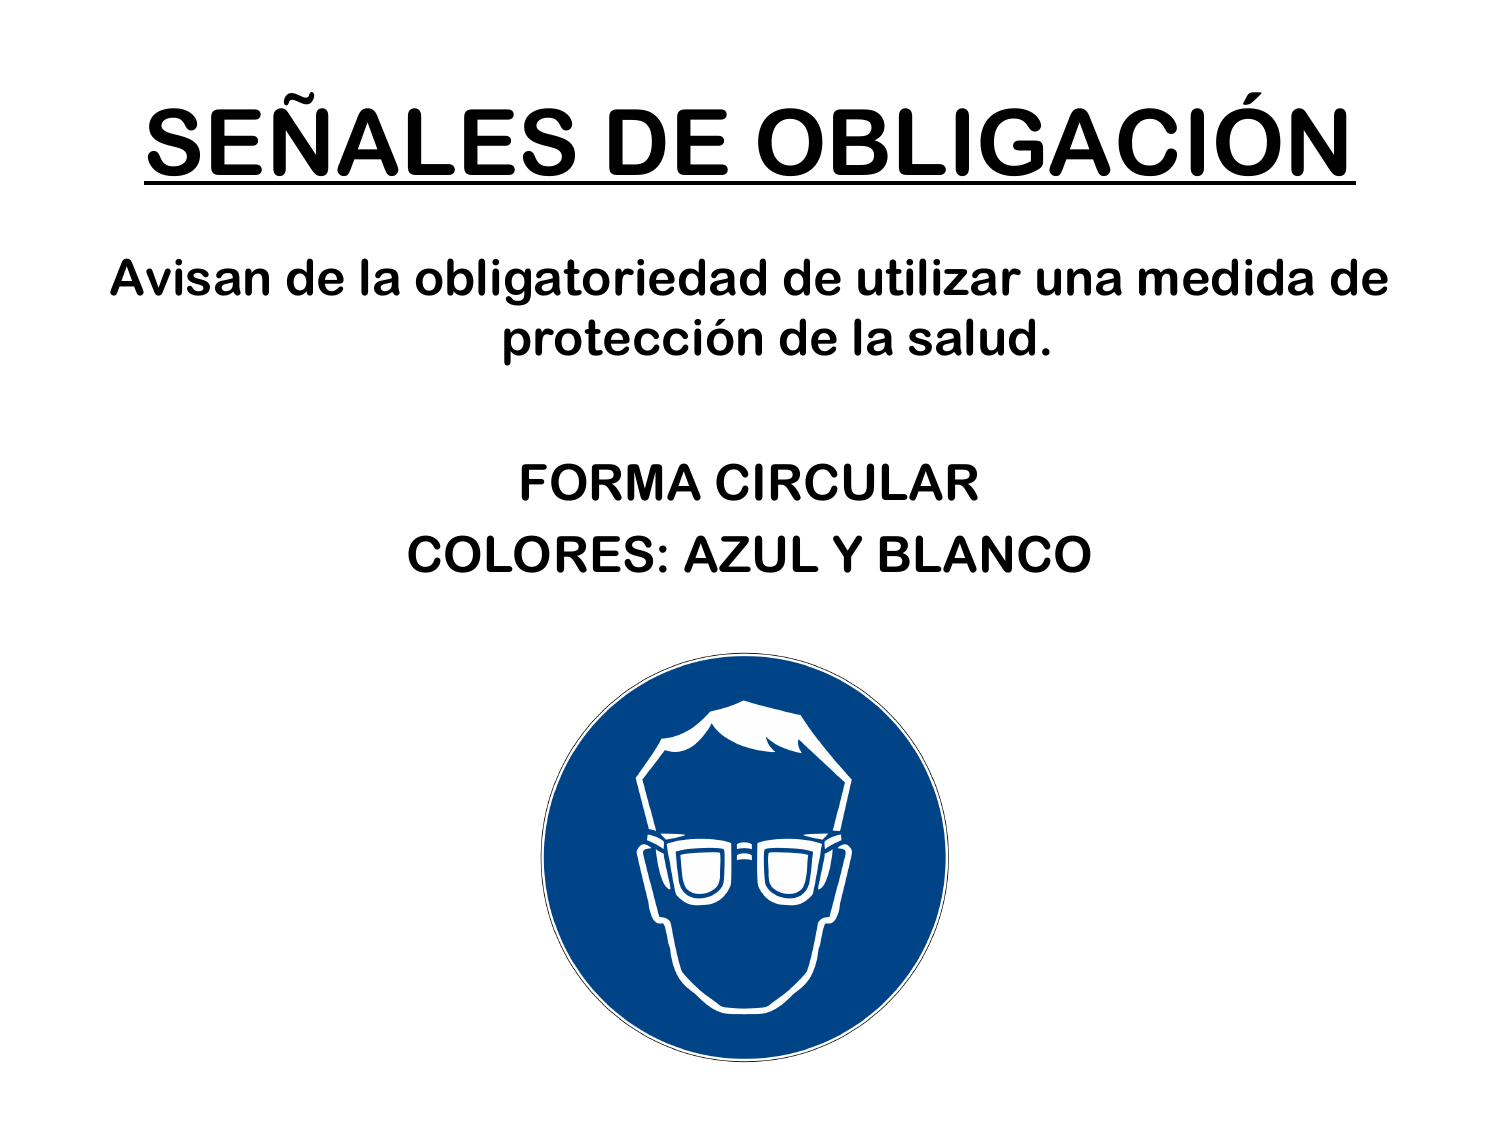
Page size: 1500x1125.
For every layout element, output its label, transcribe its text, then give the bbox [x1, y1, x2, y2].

title SEÑALES DE OBLIGACIÓN [75, 45, 1426, 233]
list Avisan de la obligatoriedad de utilizar una medida de protección de la salud. FORMA CIRCULAR COLORES: AZUL Y BLANCO [75, 237, 1426, 1075]
picture [537, 650, 951, 1065]
